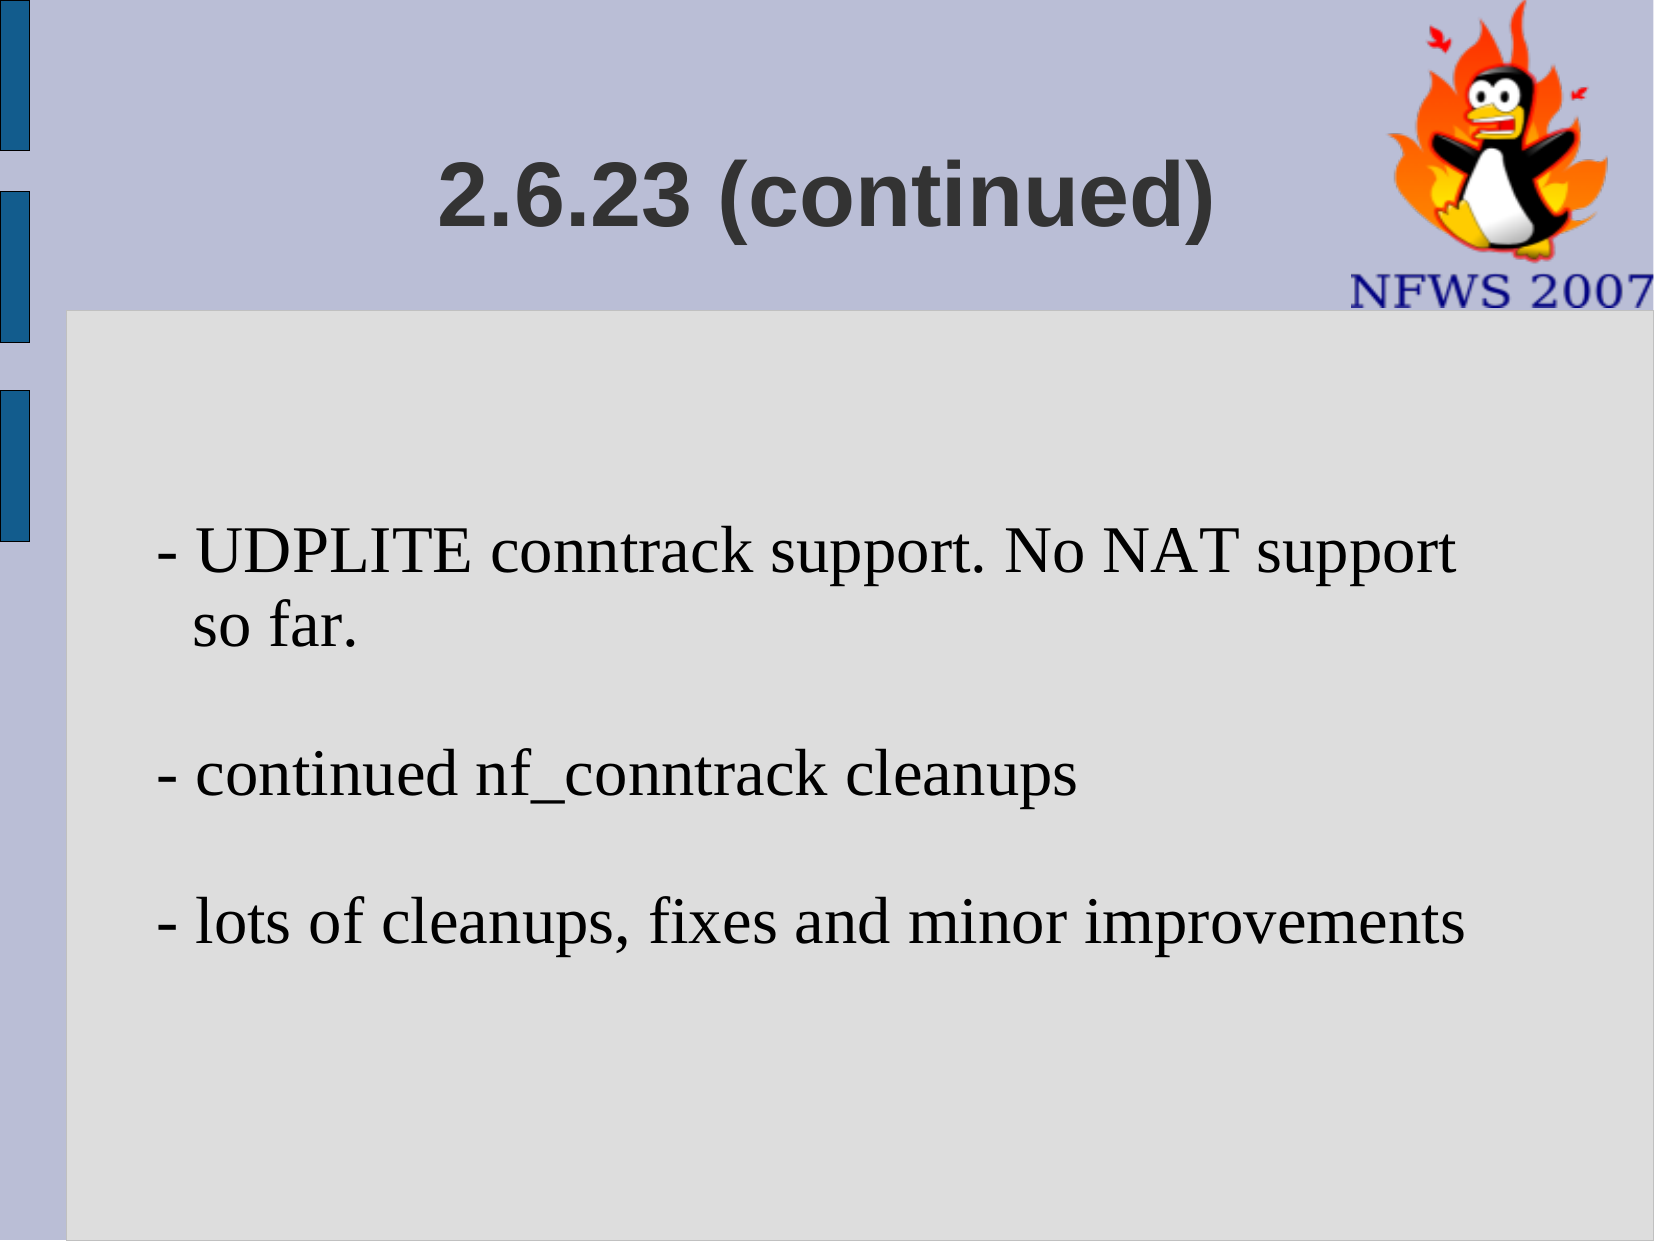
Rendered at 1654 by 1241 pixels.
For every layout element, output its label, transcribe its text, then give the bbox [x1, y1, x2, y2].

picture [1351, 0, 1654, 308]
title 2.6.23 (continued) [121, 98, 1351, 291]
subtitle - UDPLITE conntrack support. No NAT support so far. - continued nf_conntrack cleanups - lots of cleanups, fixes and minor improvements [121, 352, 1534, 1119]
